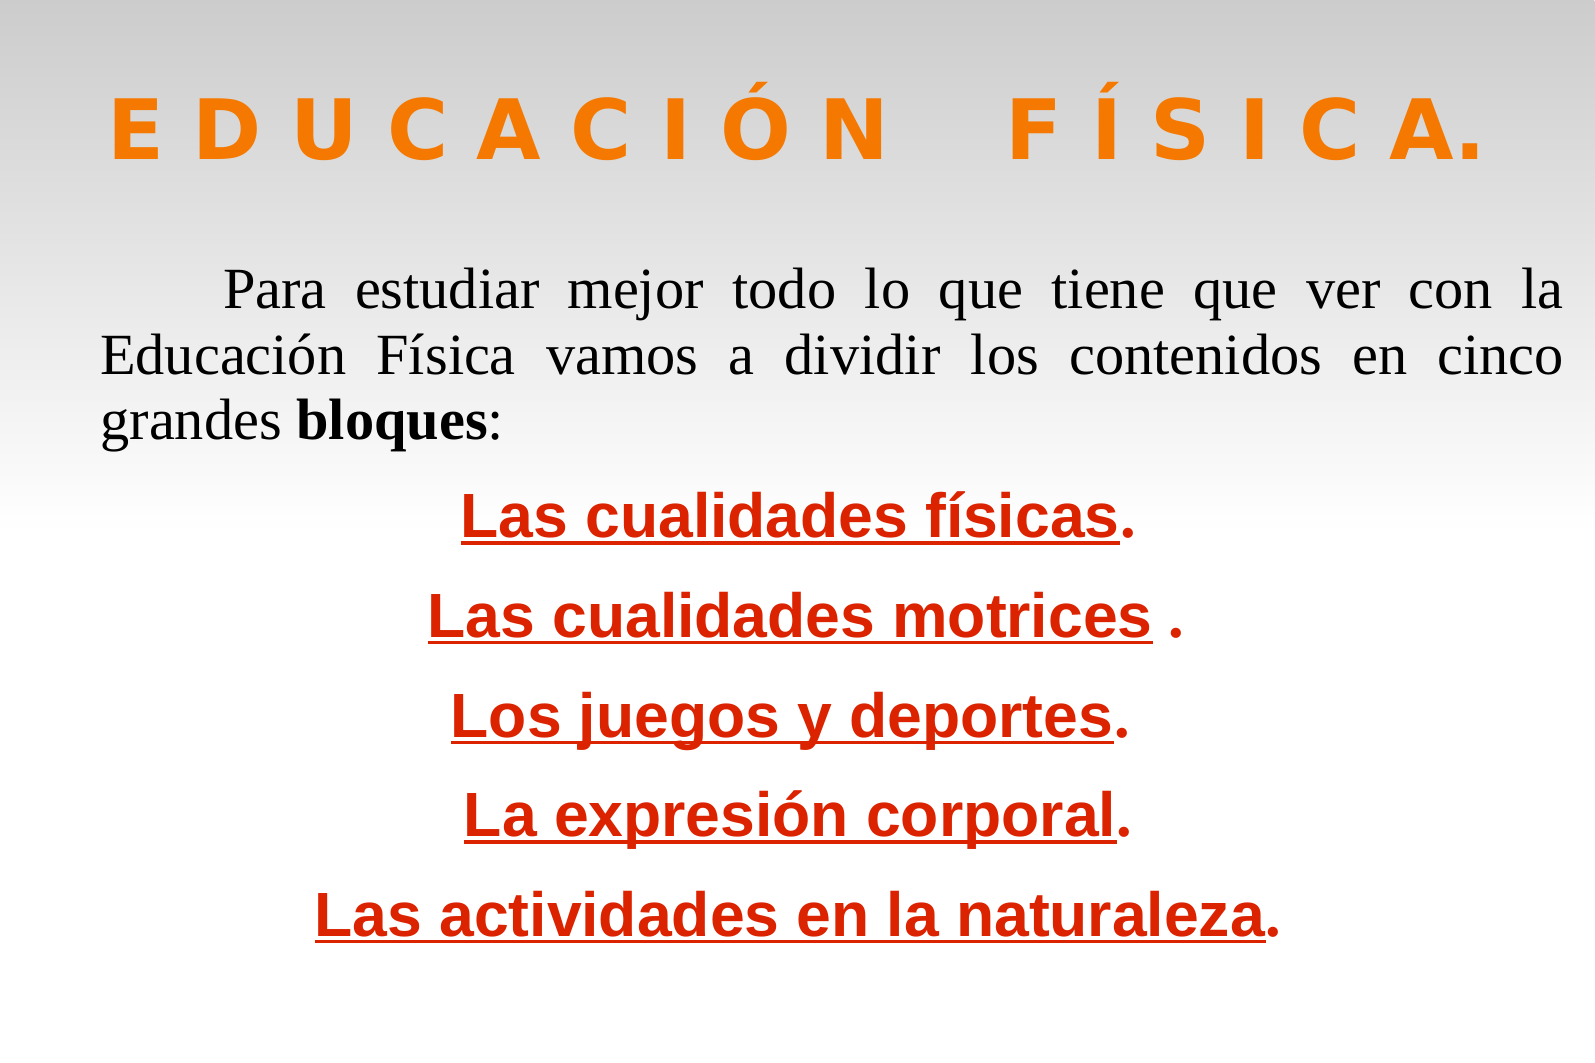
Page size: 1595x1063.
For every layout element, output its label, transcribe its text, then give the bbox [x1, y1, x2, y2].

title E D U C A C I Ó N F Í S I C A. [79, 42, 1515, 220]
list Para estudiar mejor todo lo que tiene que ver con la Educación Física vamos a dividir los contenidos en cinco grandes bloques: Las cualidades físicas. Las cualidades motrices . Los juegos y deportes. La expresión corporal. Las actividades en la naturaleza. [29, 248, 1565, 968]
